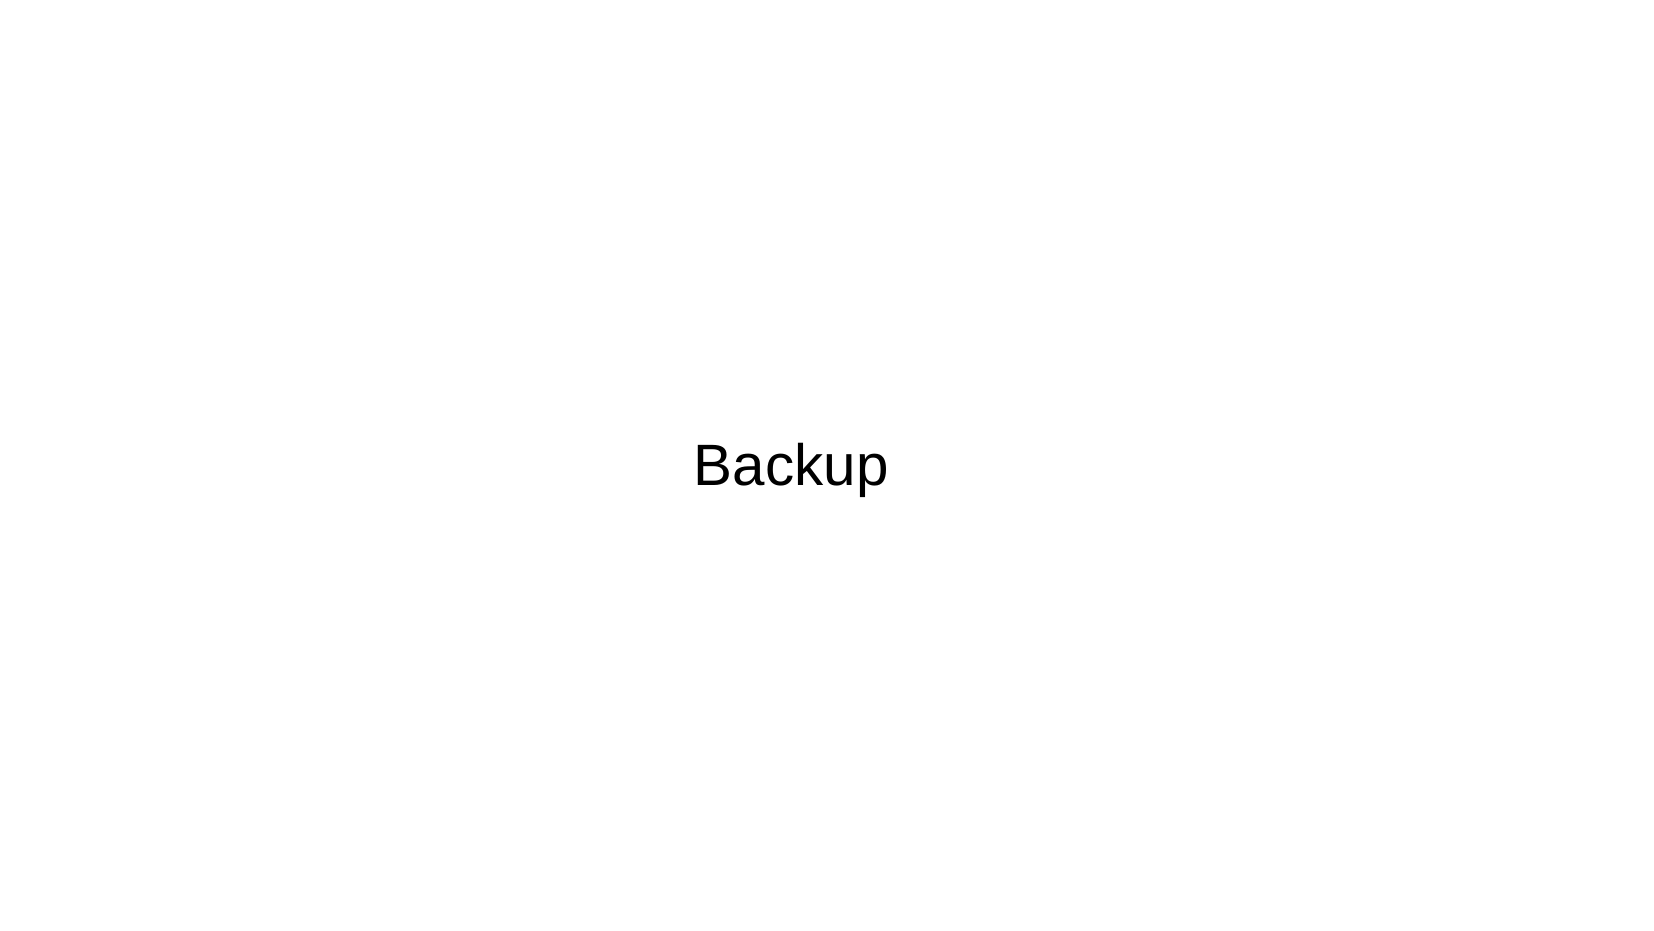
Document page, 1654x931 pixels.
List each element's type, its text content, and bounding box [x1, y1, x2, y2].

text_box Backup [679, 425, 904, 506]
